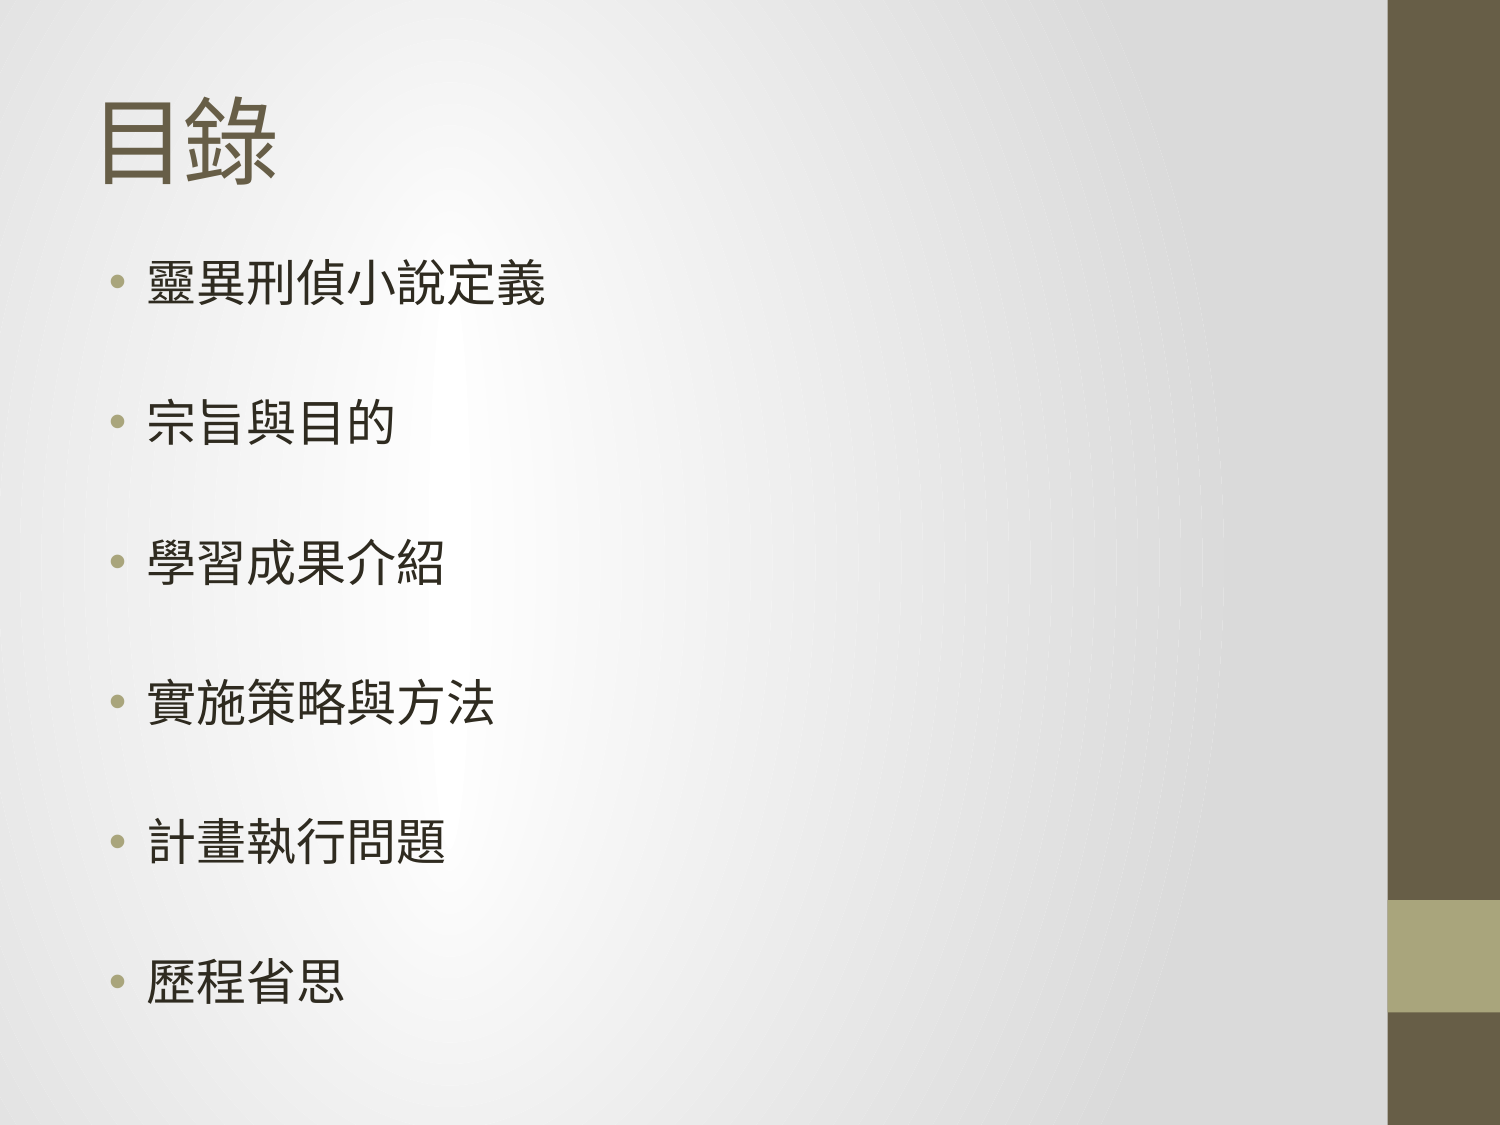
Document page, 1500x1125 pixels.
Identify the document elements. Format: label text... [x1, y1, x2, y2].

list 靈異刑偵小說定義 宗旨與目的 學習成果介紹 實施策略與方法 計畫執行問題 歷程省思 [75, 243, 1325, 1050]
title 目錄 [75, 45, 1325, 233]
